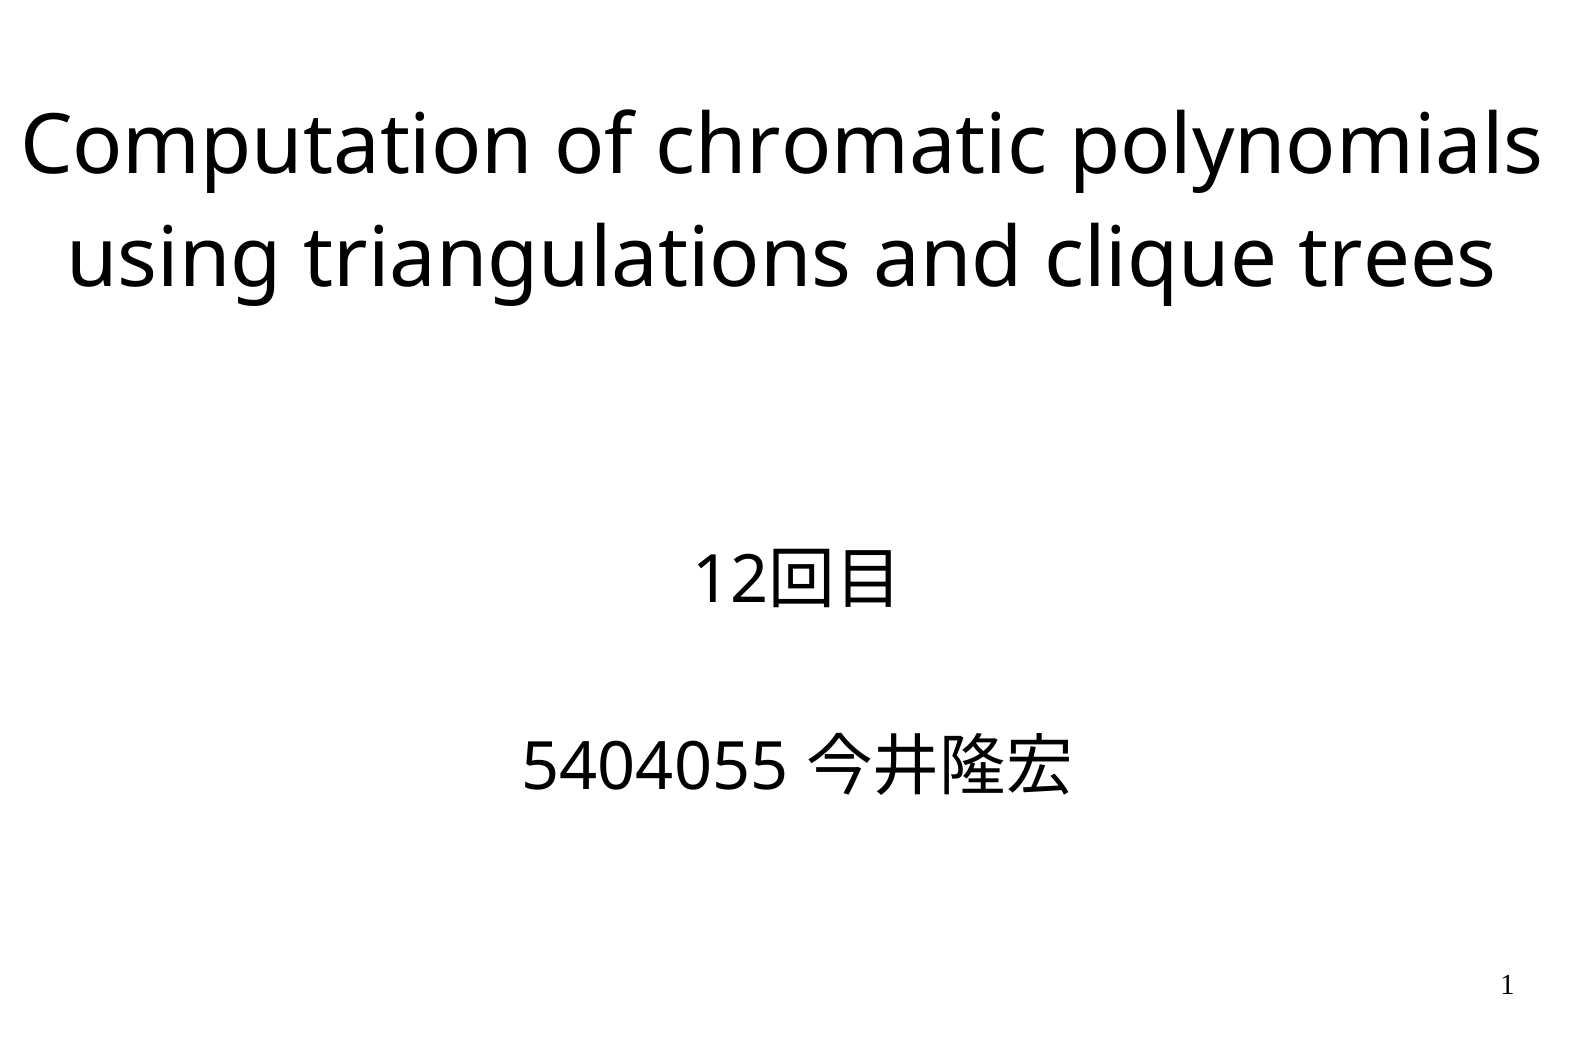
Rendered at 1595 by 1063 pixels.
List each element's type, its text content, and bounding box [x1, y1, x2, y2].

title Computation of chromatic polynomials using triangulations and clique trees [0, 100, 1565, 296]
text_box 12回目 5404055 今井隆宏 [79, 383, 1515, 951]
